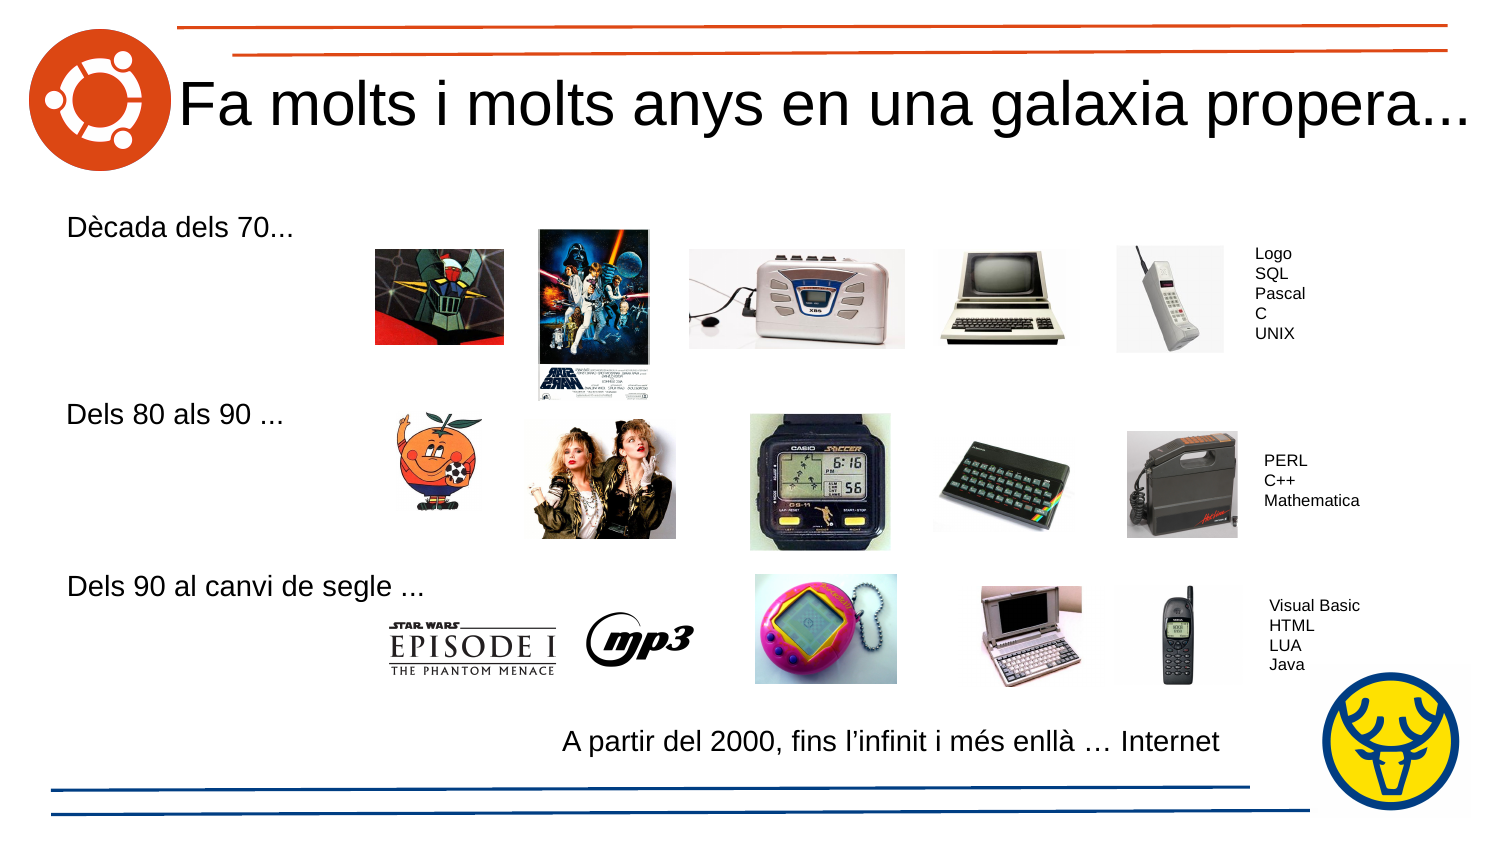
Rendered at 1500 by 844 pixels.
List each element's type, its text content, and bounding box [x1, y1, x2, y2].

text_box A partir del 2000, fins l’infinit i més enllà … Internet [547, 706, 1247, 767]
text_box Dels 90 al canvi de segle ... [51, 552, 482, 613]
picture [755, 574, 897, 684]
text_box Dels 80 als 90 ... [51, 380, 324, 441]
text_box Logo SQL Pascal C UNIX [1240, 227, 1363, 347]
title Fa molts i molts anys en una galaxia propera... [171, 63, 1491, 153]
picture [29, 29, 171, 171]
picture [524, 419, 676, 539]
picture [1127, 431, 1238, 538]
text_box PERL C++ Mathematica [1249, 435, 1396, 534]
picture [386, 621, 559, 676]
picture [958, 586, 1105, 687]
picture [689, 249, 905, 349]
picture [933, 437, 1075, 532]
picture [375, 249, 504, 345]
text_box Visual Basic HTML LUA Java [1254, 579, 1401, 679]
text_box Dècada dels 70... [51, 192, 325, 250]
picture [1116, 245, 1224, 353]
picture [1310, 664, 1471, 818]
picture [933, 249, 1080, 346]
picture [396, 411, 482, 511]
picture [1114, 585, 1243, 685]
picture [538, 229, 650, 402]
picture [586, 612, 694, 667]
picture [750, 413, 891, 551]
